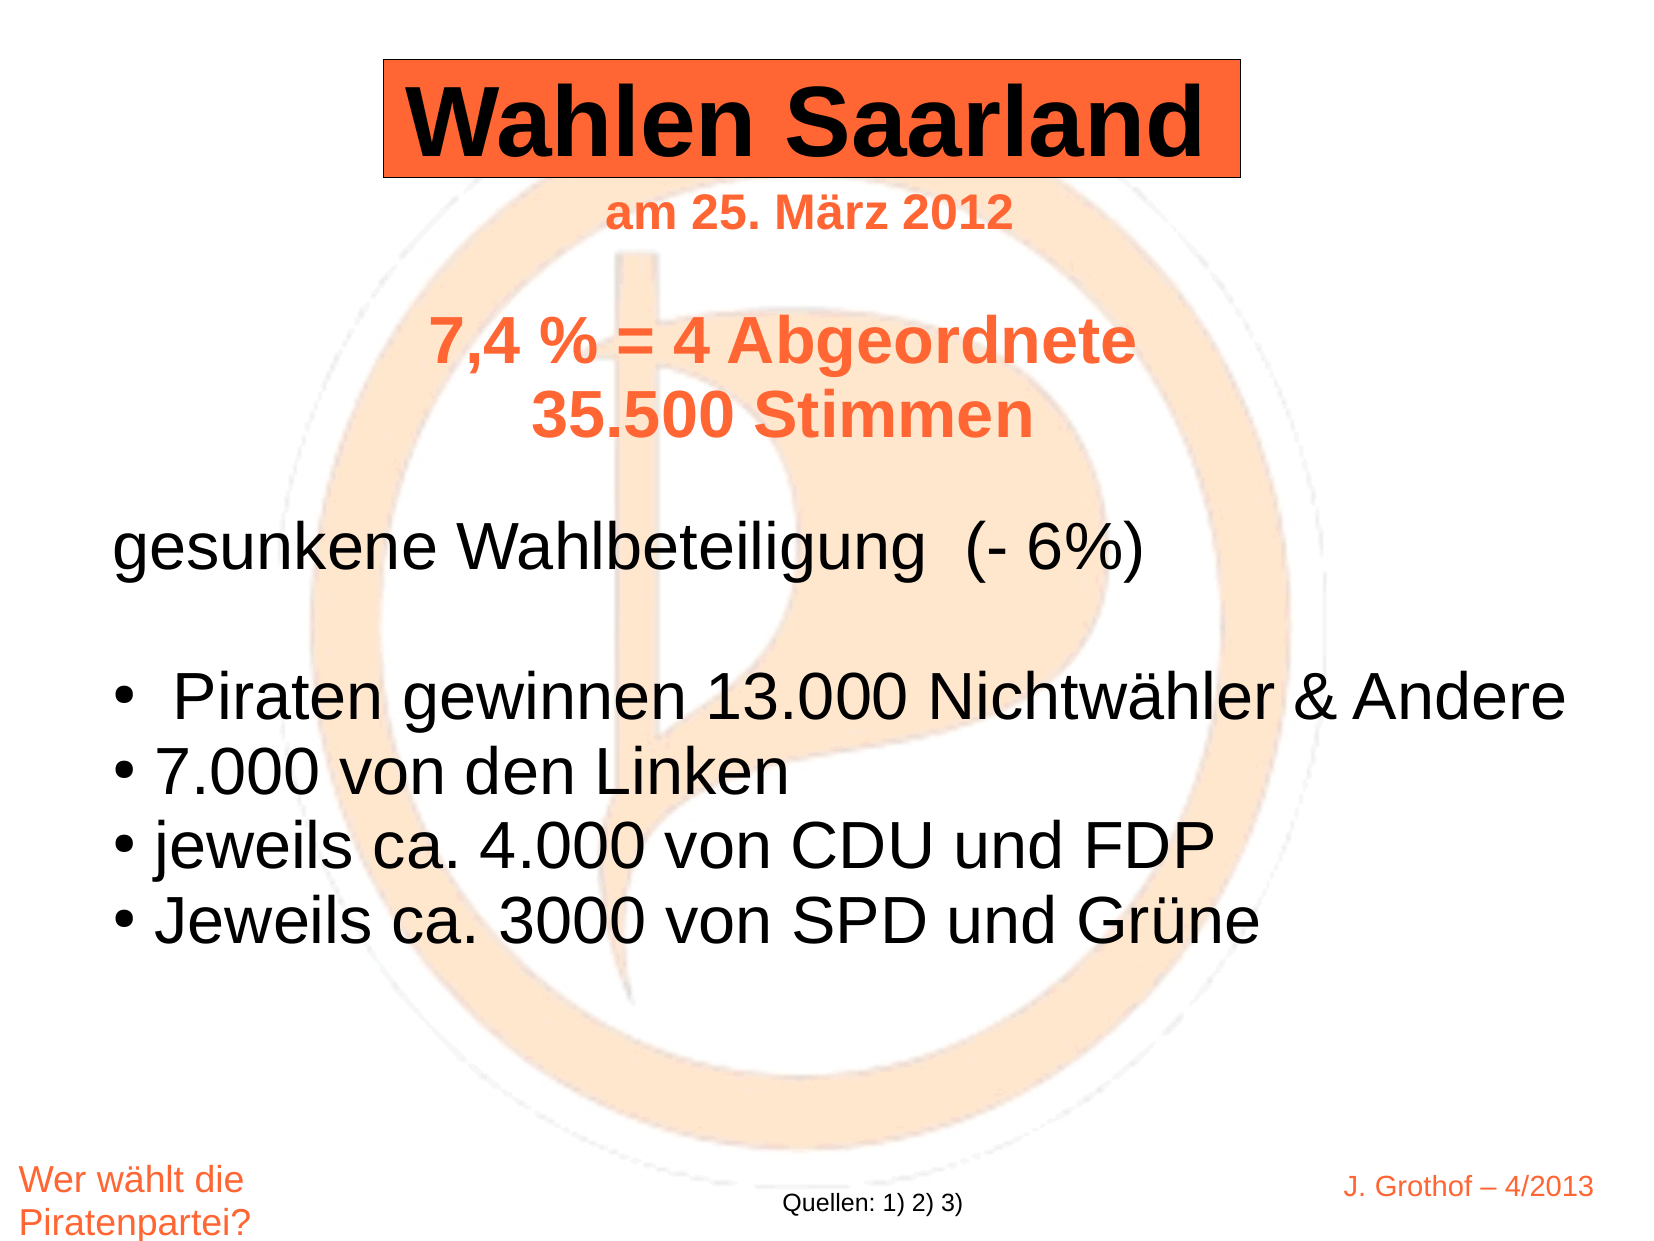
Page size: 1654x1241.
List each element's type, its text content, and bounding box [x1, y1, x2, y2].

text_box 7,4 % = 4 Abgeordnete 35.500 Stimmen [413, 295, 1154, 460]
picture [0, 0, 1654, 1241]
text_box [383, 59, 390, 178]
picture [142, 1217, 152, 1233]
text_box am 25. März 2012 [590, 177, 1030, 250]
text_box Wer wählt die Piratenpartei? [3, 1151, 502, 1209]
text_box Wahlen Saarland [390, 59, 1241, 186]
text_box gesunkene Wahlbeteiligung (- 6%) Piraten gewinnen 13.000 Nichtwähler & Andere 7.000 von den Linken jeweils ca. 4.000 von CDU und FDP Jeweils ca. 3000 von SPD und Grüne [97, 502, 1584, 966]
text_box Quellen: 1) 2) 3) [767, 1181, 979, 1224]
